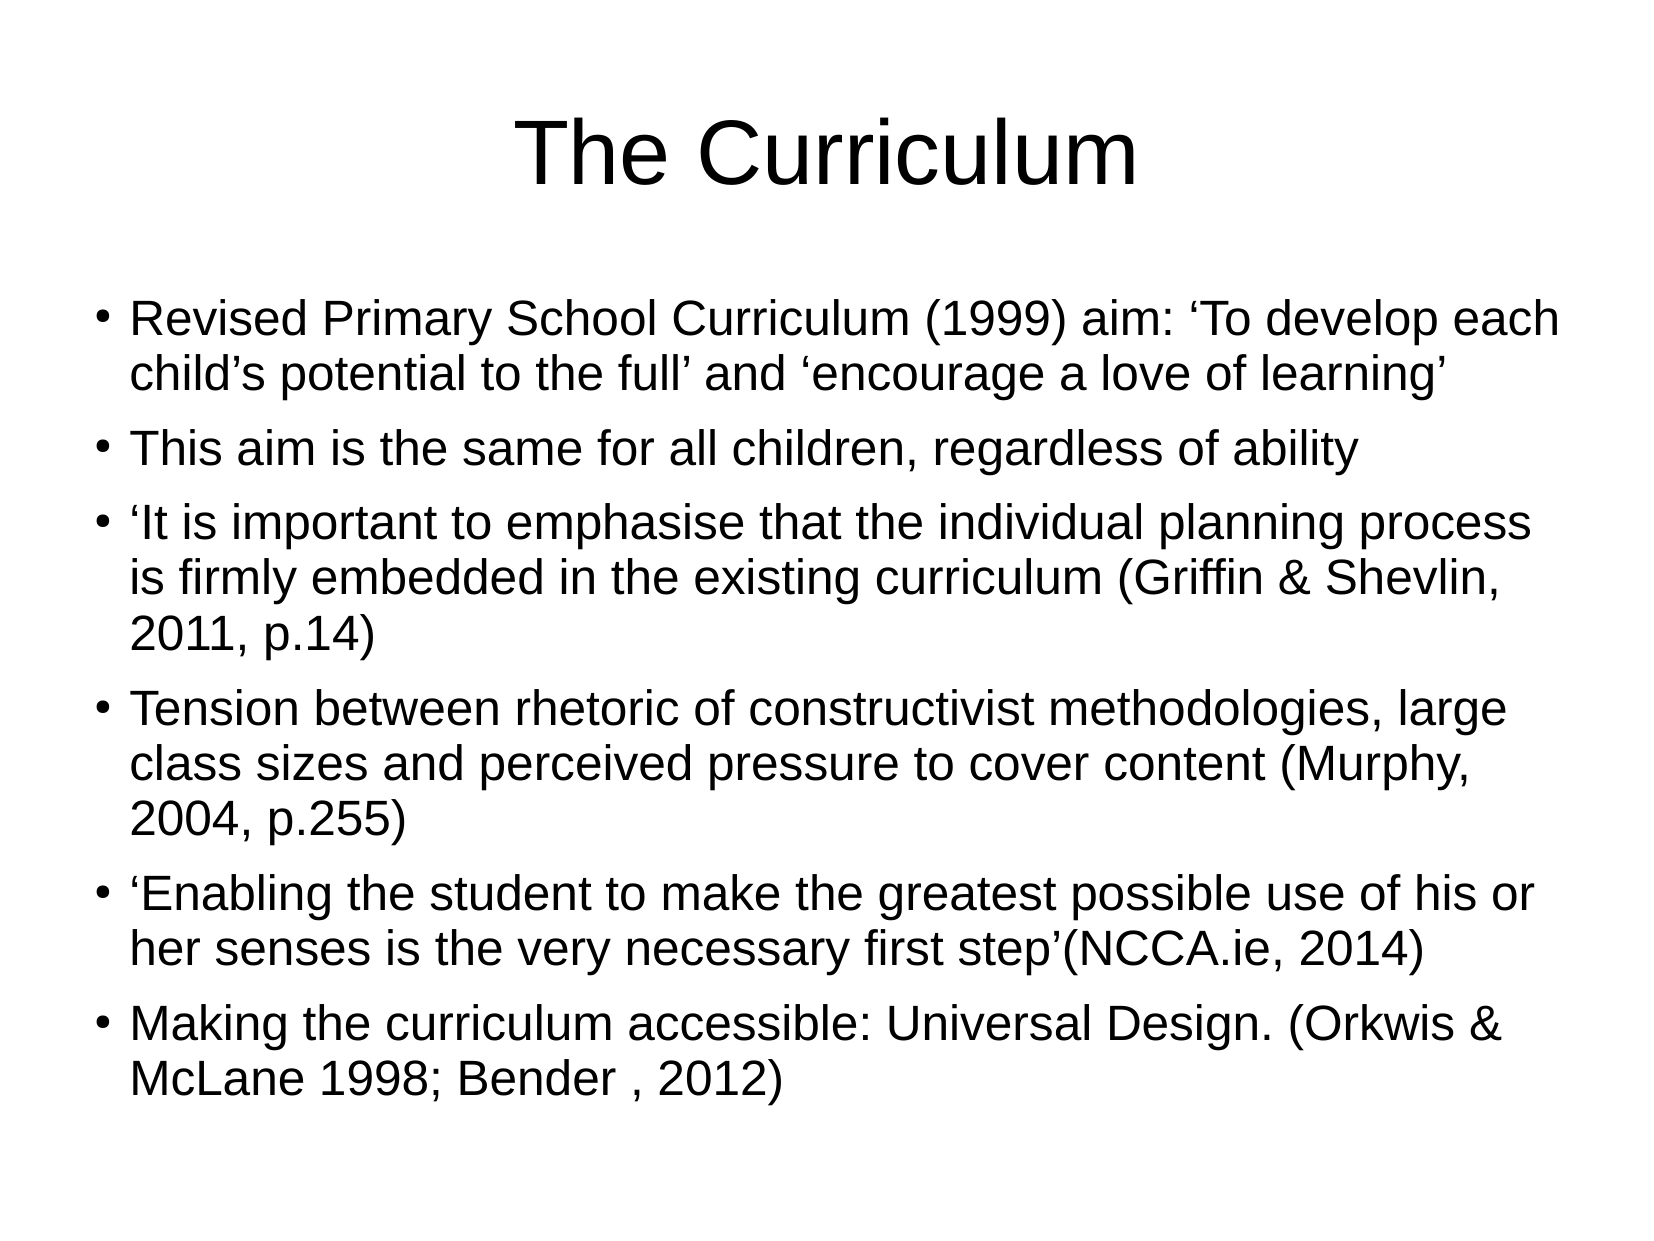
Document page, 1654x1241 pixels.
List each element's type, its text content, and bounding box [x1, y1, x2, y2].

title The Curriculum [82, 56, 1571, 250]
list Revised Primary School Curriculum (1999) aim: ‘To develop each child’s potential to the full’ and ‘encourage a love of learning’ This aim is the same for all children, regardless of ability ‘It is important to emphasise that the individual planning process is firmly embedded in the existing curriculum (Griffin & Shevlin, 2011, p.14) Tension between rhetoric of constructivist methodologies, large class sizes and perceived pressure to cover content (Murphy, 2004, p.255) ‘Enabling the student to make the greatest possible use of his or her senses is the very necessary first step’(NCCA.ie, 2014) Making the curriculum accessible: Universal Design. (Orkwis & McLane 1998; Bender , 2012) [82, 290, 1571, 1109]
